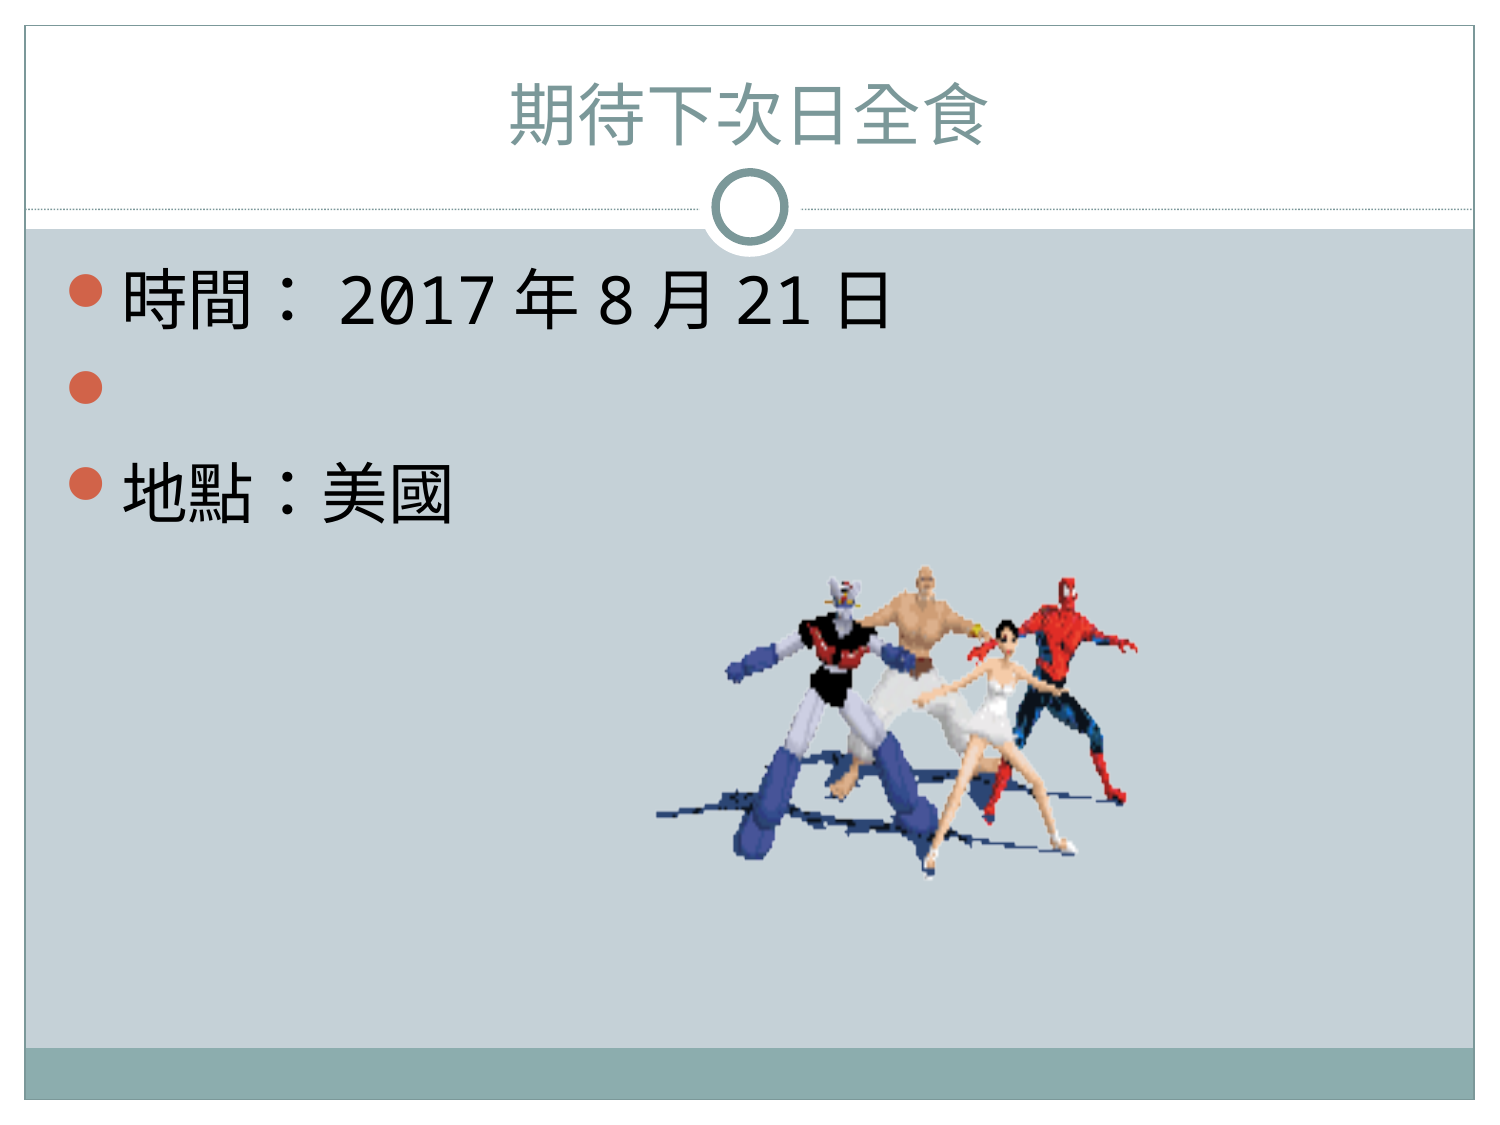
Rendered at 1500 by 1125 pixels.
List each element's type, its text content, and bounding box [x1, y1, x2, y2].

picture [608, 479, 1296, 954]
list 時間：2017年8月21日 地點：美國 [49, 250, 1445, 1001]
title 期待下次日全食 [49, 37, 1450, 162]
